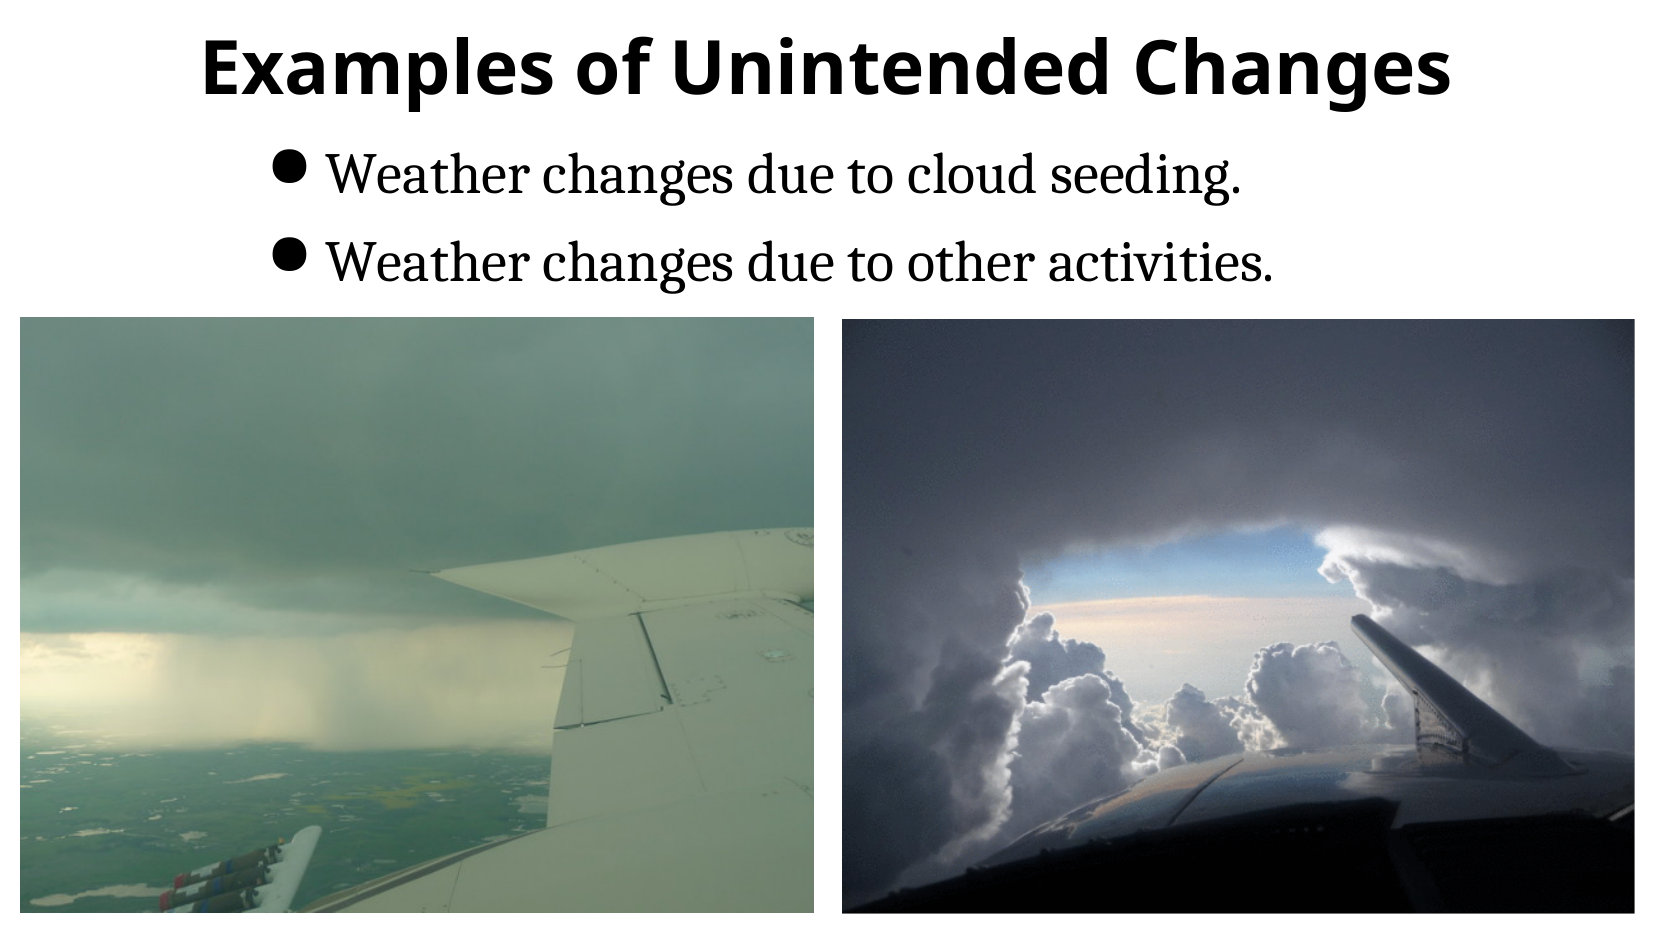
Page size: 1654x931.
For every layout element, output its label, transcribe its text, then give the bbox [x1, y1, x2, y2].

picture [20, 317, 814, 913]
picture [842, 319, 1636, 915]
title Examples of Unintended Changes [0, 17, 1654, 124]
text_box Weather changes due to cloud seeding. Weather changes due to other activities. [250, 67, 1405, 338]
